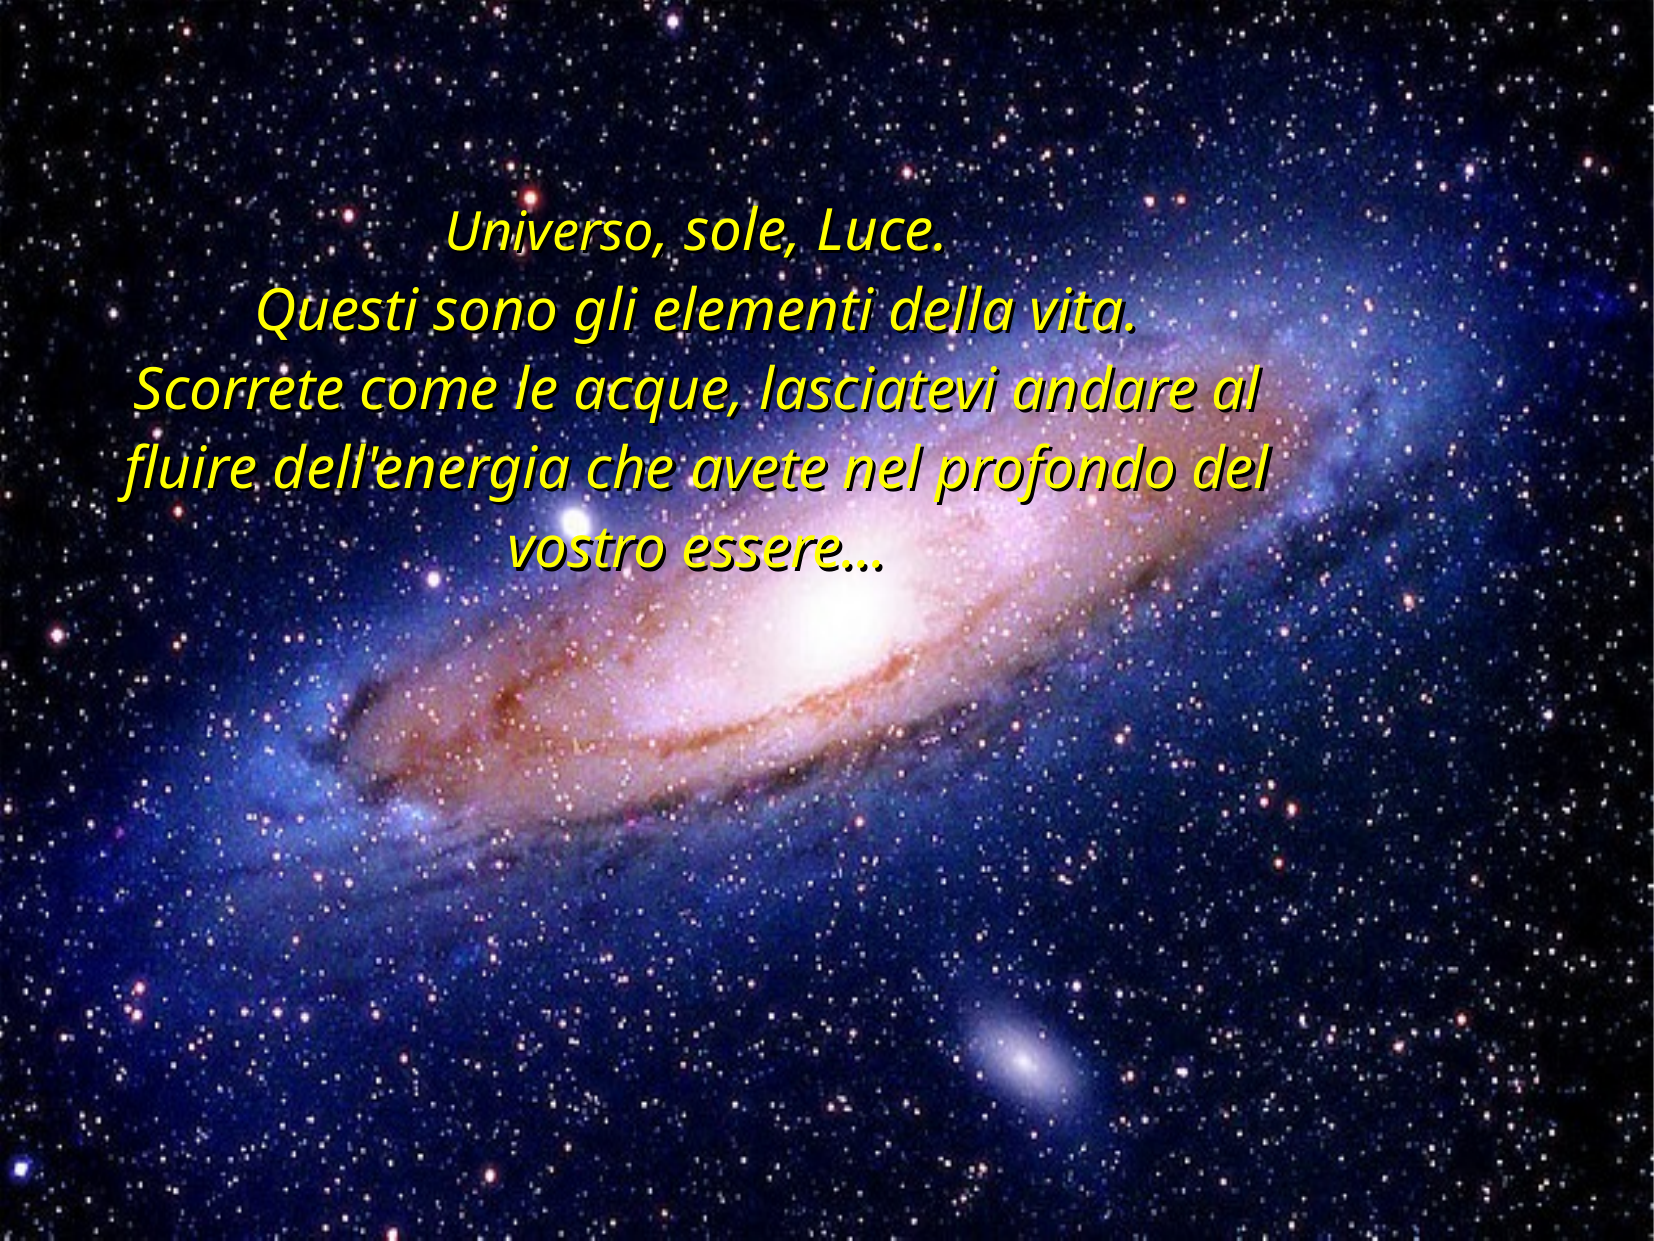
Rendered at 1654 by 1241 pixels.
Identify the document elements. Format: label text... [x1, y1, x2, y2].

picture [0, 0, 1654, 1241]
title Universo, sole, Luce. Questi sono gli elementi della vita. Scorrete come le acque, lasciatevi andare al fluire dell'energia che avete nel profondo del vostro essere... [88, 183, 1306, 591]
